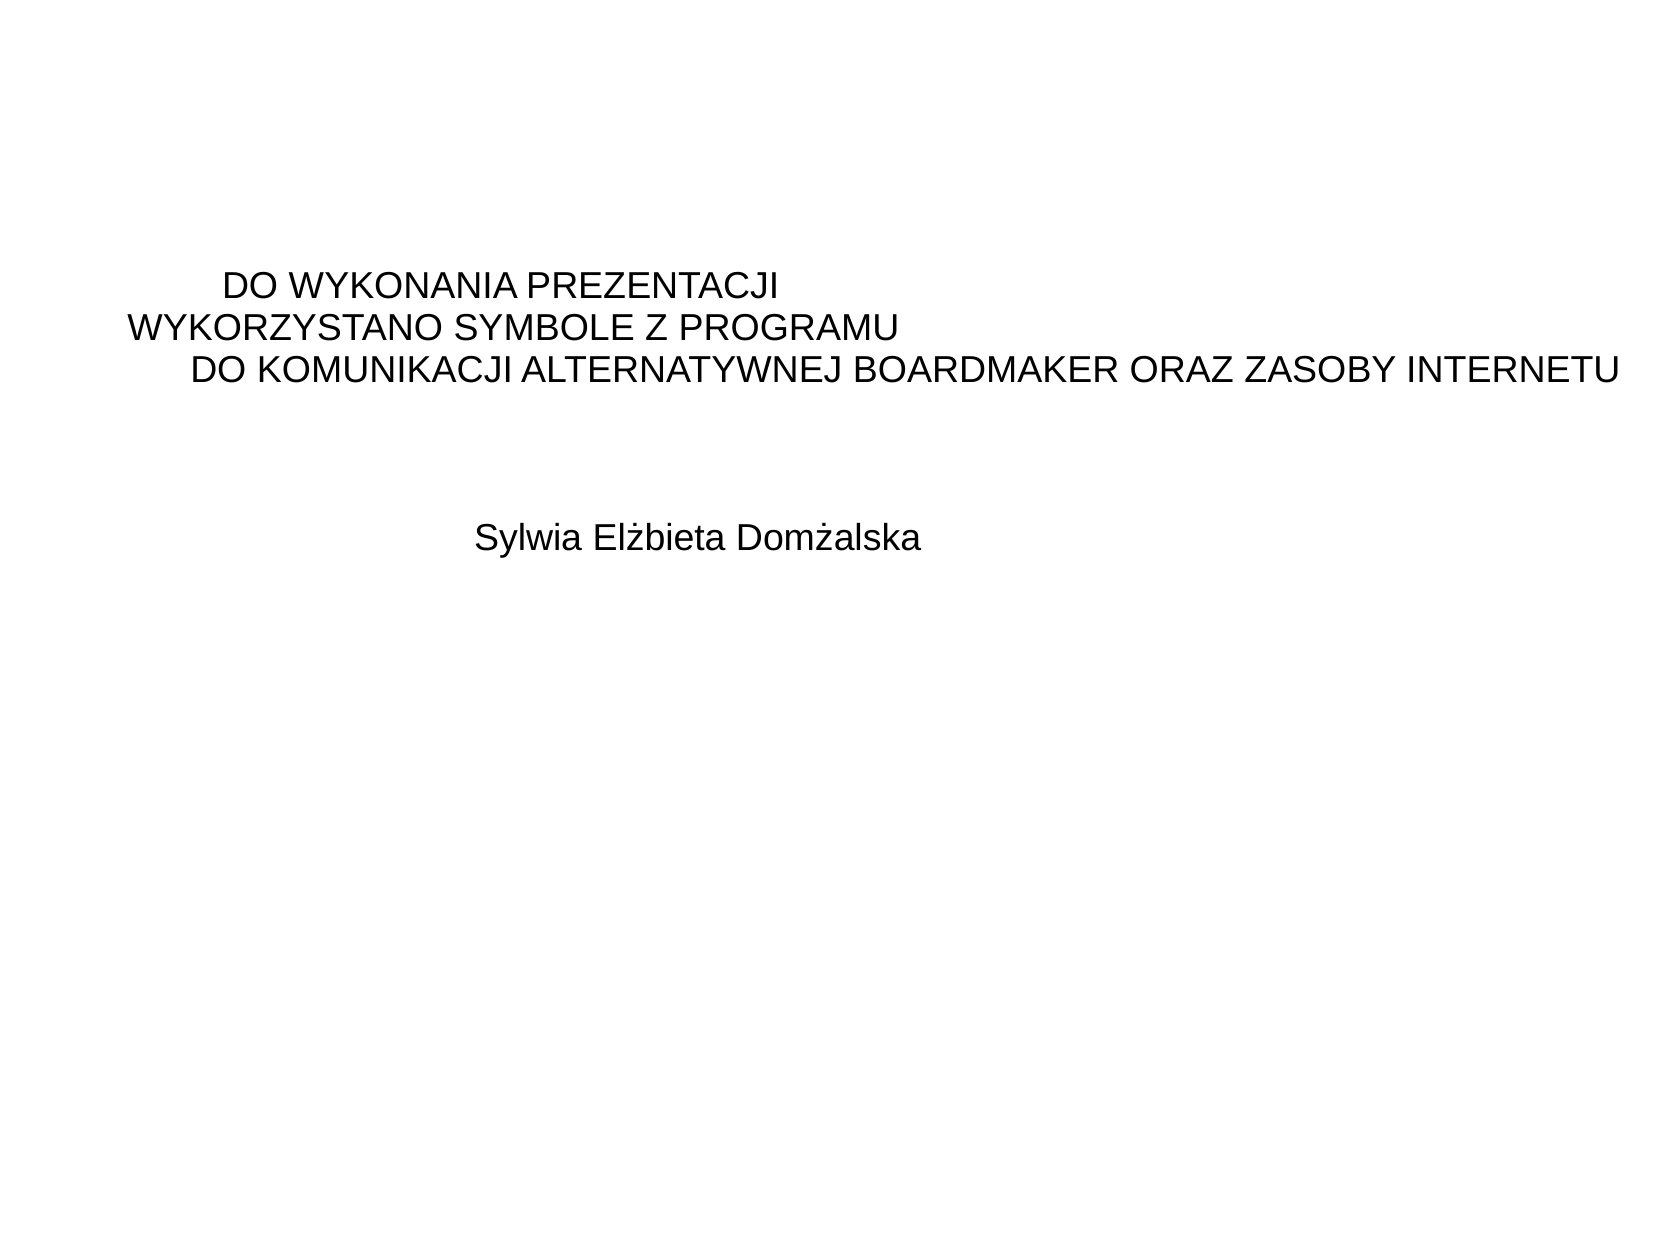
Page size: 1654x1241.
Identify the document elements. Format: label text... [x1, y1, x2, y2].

text_box DO WYKONANIA PREZENTACJI WYKORZYSTANO SYMBOLE Z PROGRAMU DO KOMUNIKACJI ALTERNATYWNEJ BOARDMAKER ORAZ ZASOBY INTERNETU Sylwia Elżbieta Domżalska [0, 257, 1654, 984]
